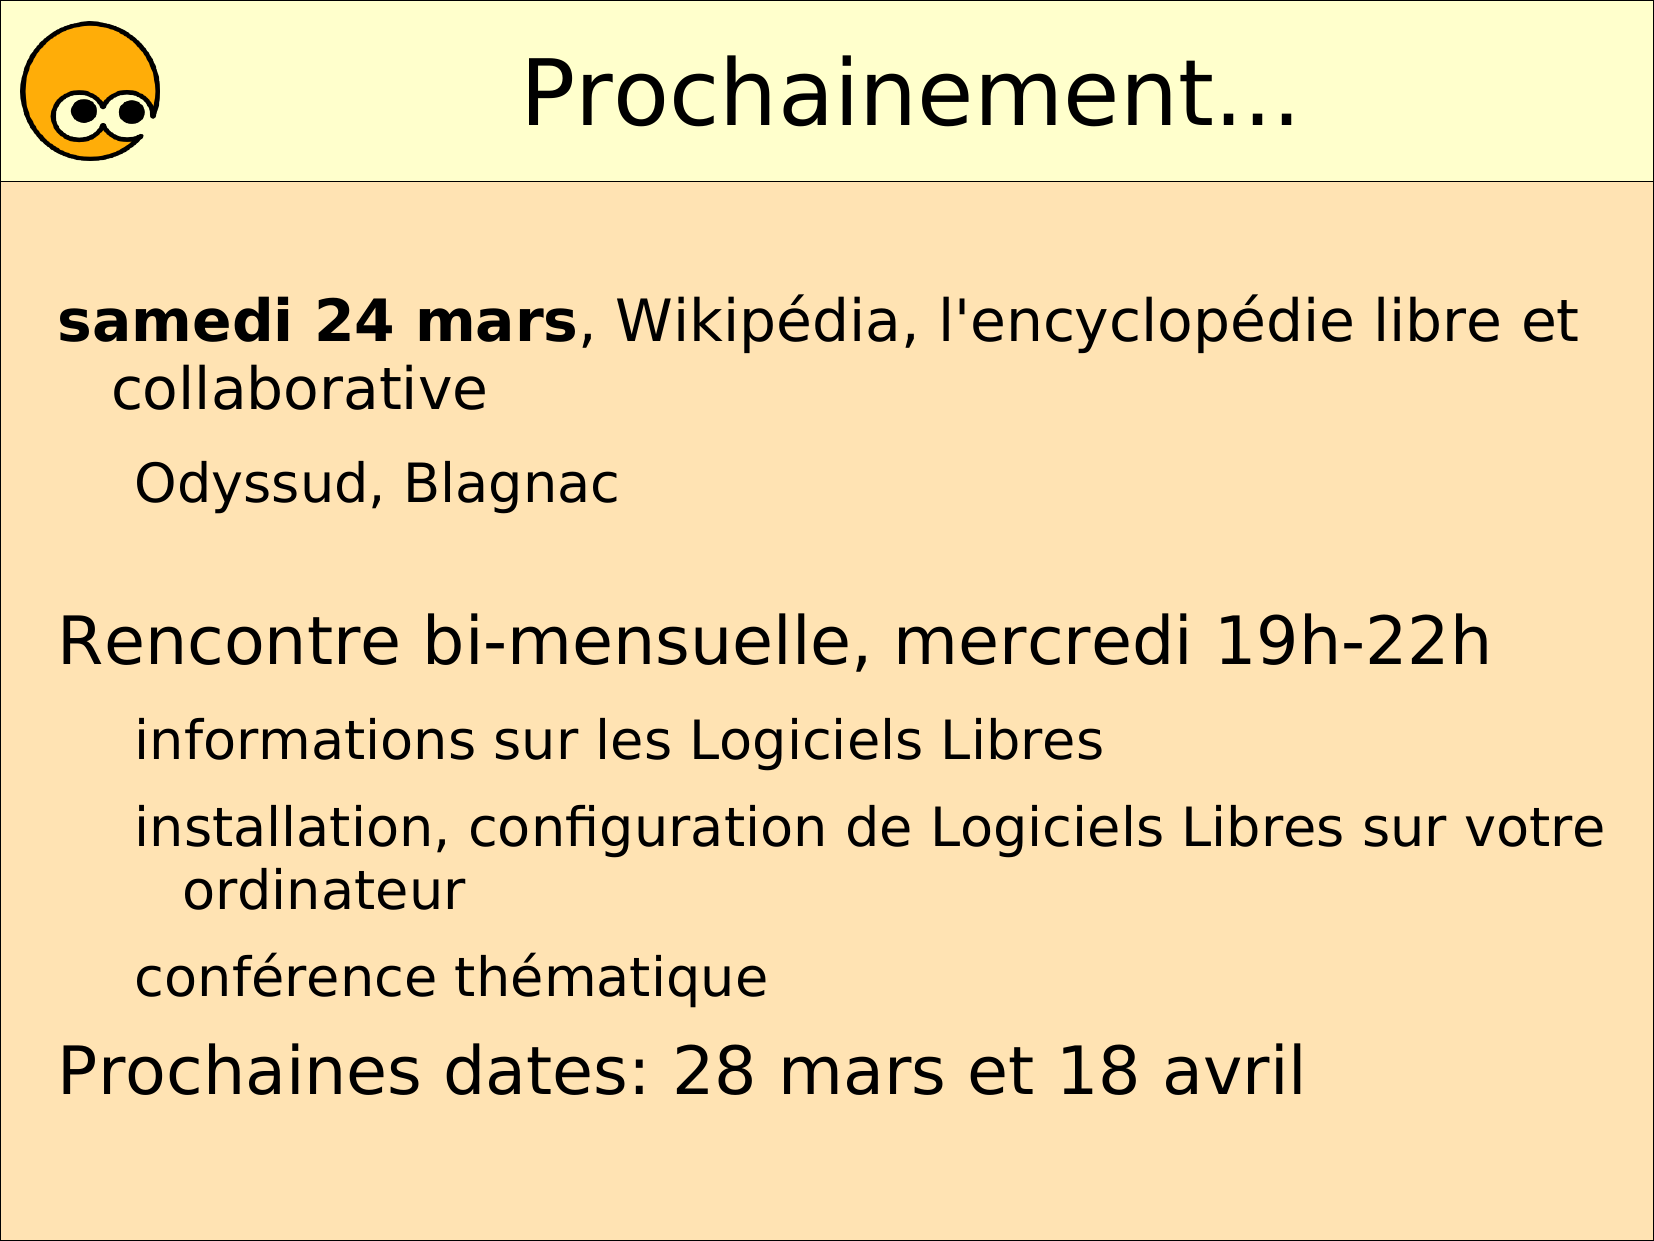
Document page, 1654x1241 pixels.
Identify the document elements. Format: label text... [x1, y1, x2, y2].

picture [20, 21, 160, 161]
list samedi 24 mars, Wikipédia, l'encyclopédie libre et collaborative Odyssud, Blagnac Rencontre bi-mensuelle, mercredi 19h-22h informations sur les Logiciels Libres installation, configuration de Logiciels Libres sur votre ordinateur conférence thématique Prochaines dates: 28 mars et 18 avril [40, 287, 1616, 1111]
title Prochainement... [203, 39, 1620, 147]
